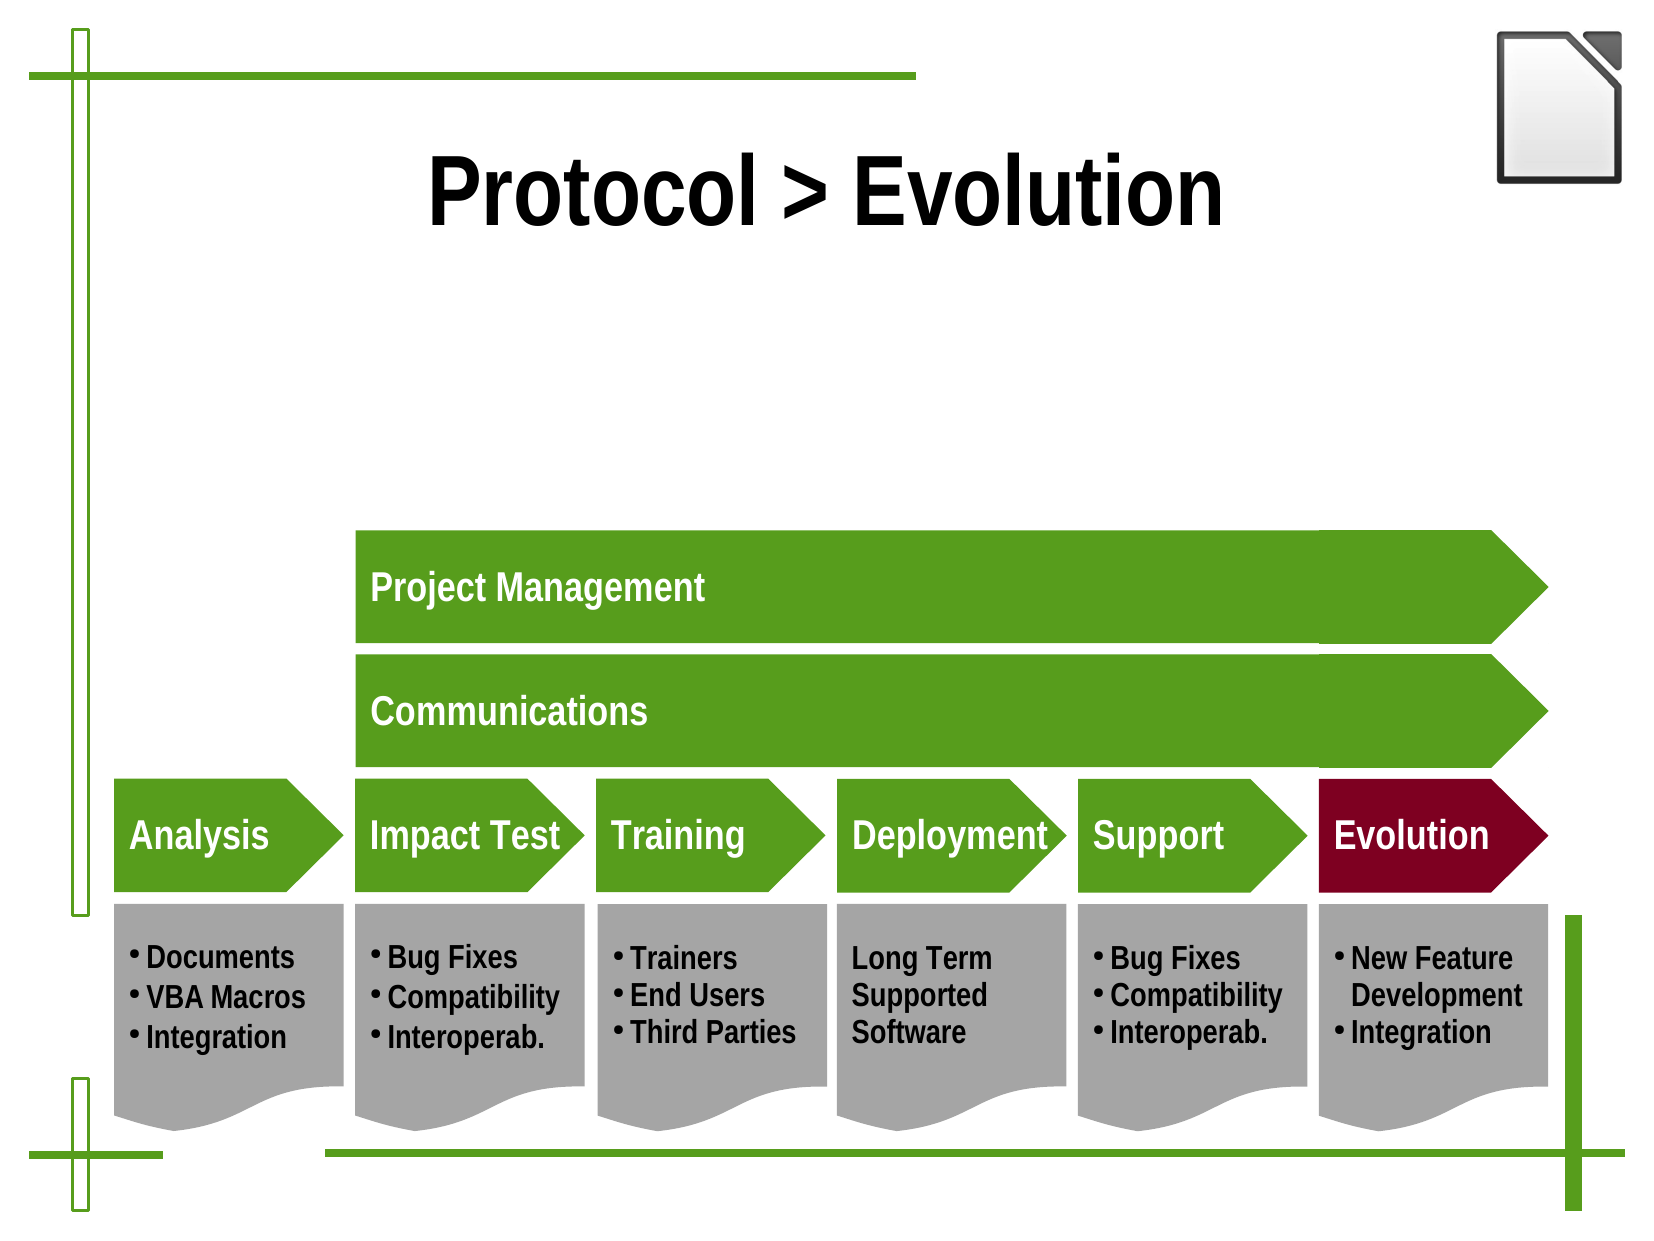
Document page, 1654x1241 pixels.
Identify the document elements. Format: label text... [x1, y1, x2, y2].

text_box Documents VBA Macros Integration [114, 903, 344, 1132]
text_box Bug Fixes Compatibility Interoperab. [1077, 904, 1308, 1132]
text_box Support [1078, 778, 1308, 893]
picture [1494, 29, 1624, 186]
title Protocol > Evolution [118, 118, 1536, 260]
text_box Trainers End Users Third Parties [597, 904, 828, 1132]
text_box Evolution [1318, 778, 1549, 893]
text_box Long Term Supported Software [836, 903, 1067, 1132]
text_box Project Management [355, 530, 1549, 644]
text_box Deployment [837, 778, 1067, 893]
text_box Training [596, 778, 826, 893]
text_box Bug Fixes Compatibility Interoperab. [355, 903, 585, 1132]
text_box Analysis [114, 778, 344, 893]
text_box New Feature Development Integration [1318, 904, 1549, 1132]
text_box Impact Test [355, 778, 585, 893]
text_box Communications [355, 654, 1549, 768]
